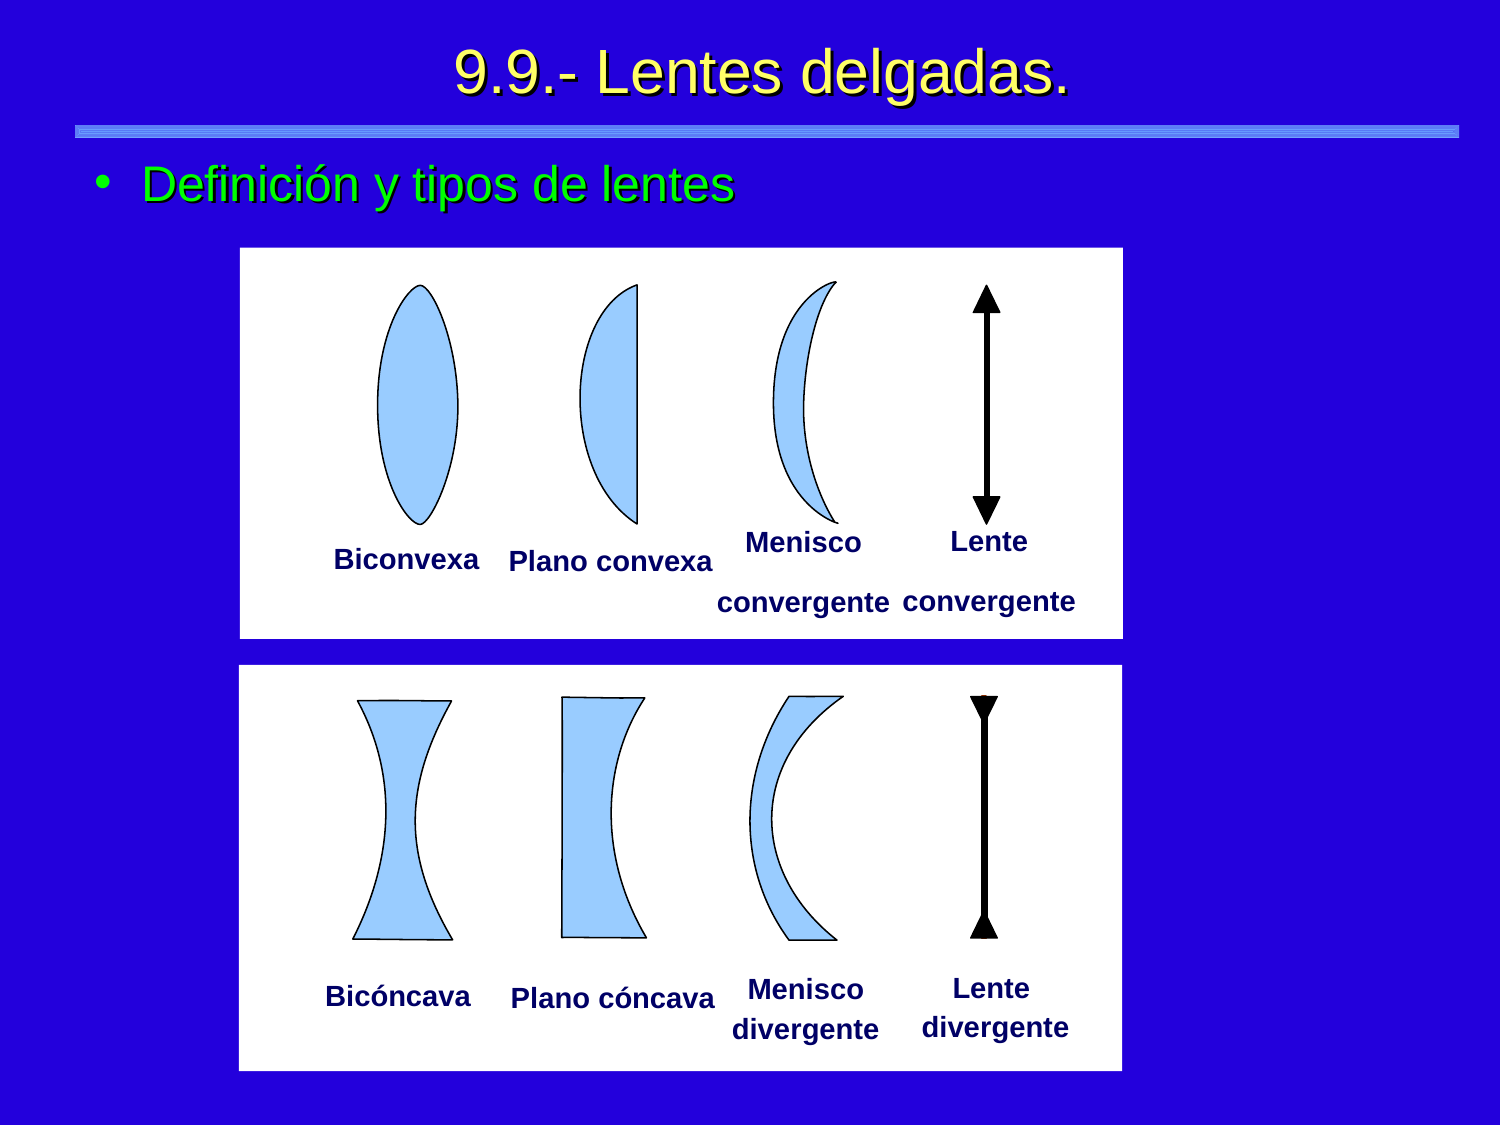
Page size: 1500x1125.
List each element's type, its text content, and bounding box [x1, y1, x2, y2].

text_box Lente convergente [883, 526, 1095, 624]
text_box Biconvexa [318, 532, 495, 584]
text_box [75, 125, 1460, 138]
text_box Menisco convergente [698, 528, 910, 625]
text_box Definición y tipos de lentes [79, 143, 1409, 232]
text_box [239, 247, 1123, 639]
text_box [238, 664, 1123, 1072]
text_box Menisco divergente [700, 975, 912, 1052]
text_box 9.9.- Lentes delgadas. [50, 23, 1476, 114]
text_box Plano cóncava [495, 971, 731, 1022]
text_box Plano convexa [493, 534, 698, 585]
text_box Bicóncava [310, 969, 487, 1020]
text_box Lente divergente [885, 974, 1097, 1050]
